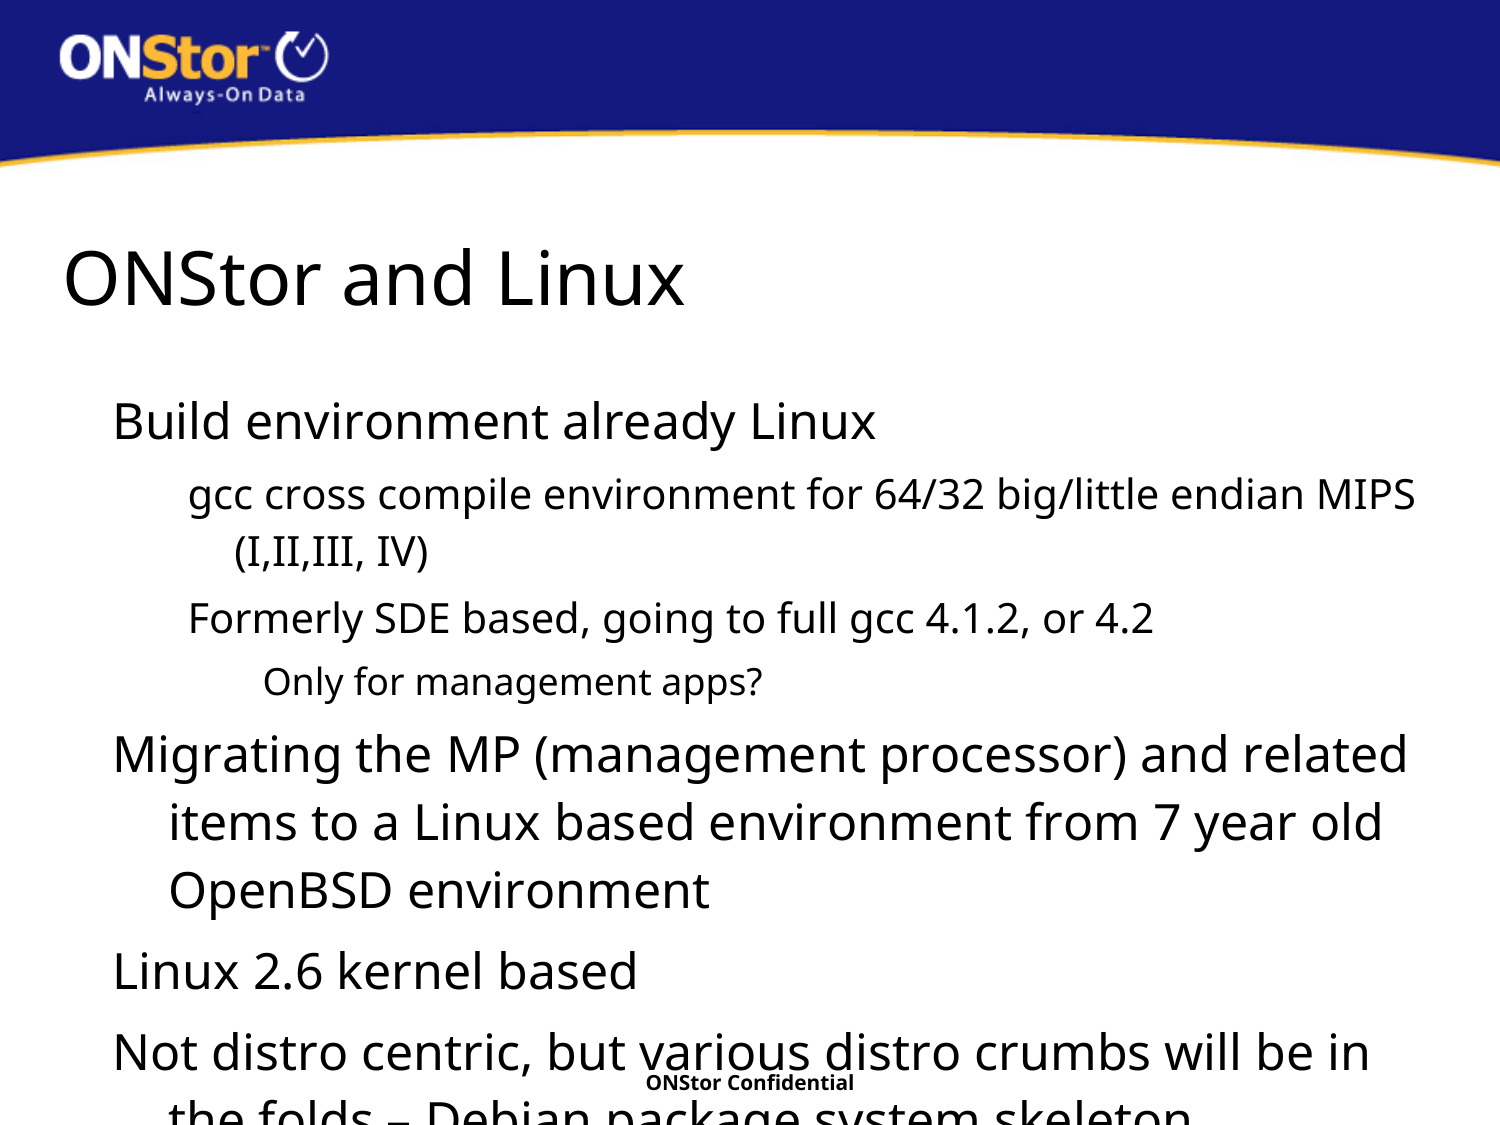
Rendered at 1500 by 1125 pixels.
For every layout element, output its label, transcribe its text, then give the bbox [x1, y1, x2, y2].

title ONStor and Linux [62, 182, 1338, 370]
list Build environment already Linux gcc cross compile environment for 64/32 big/little endian MIPS (I,II,III, IV) Formerly SDE based, going to full gcc 4.1.2, or 4.2 Only for management apps? Migrating the MP (management processor) and related items to a Linux based environment from 7 year old OpenBSD environment Linux 2.6 kernel based Not distro centric, but various distro crumbs will be in the folds – Debian package system skeleton [112, 385, 1426, 1051]
